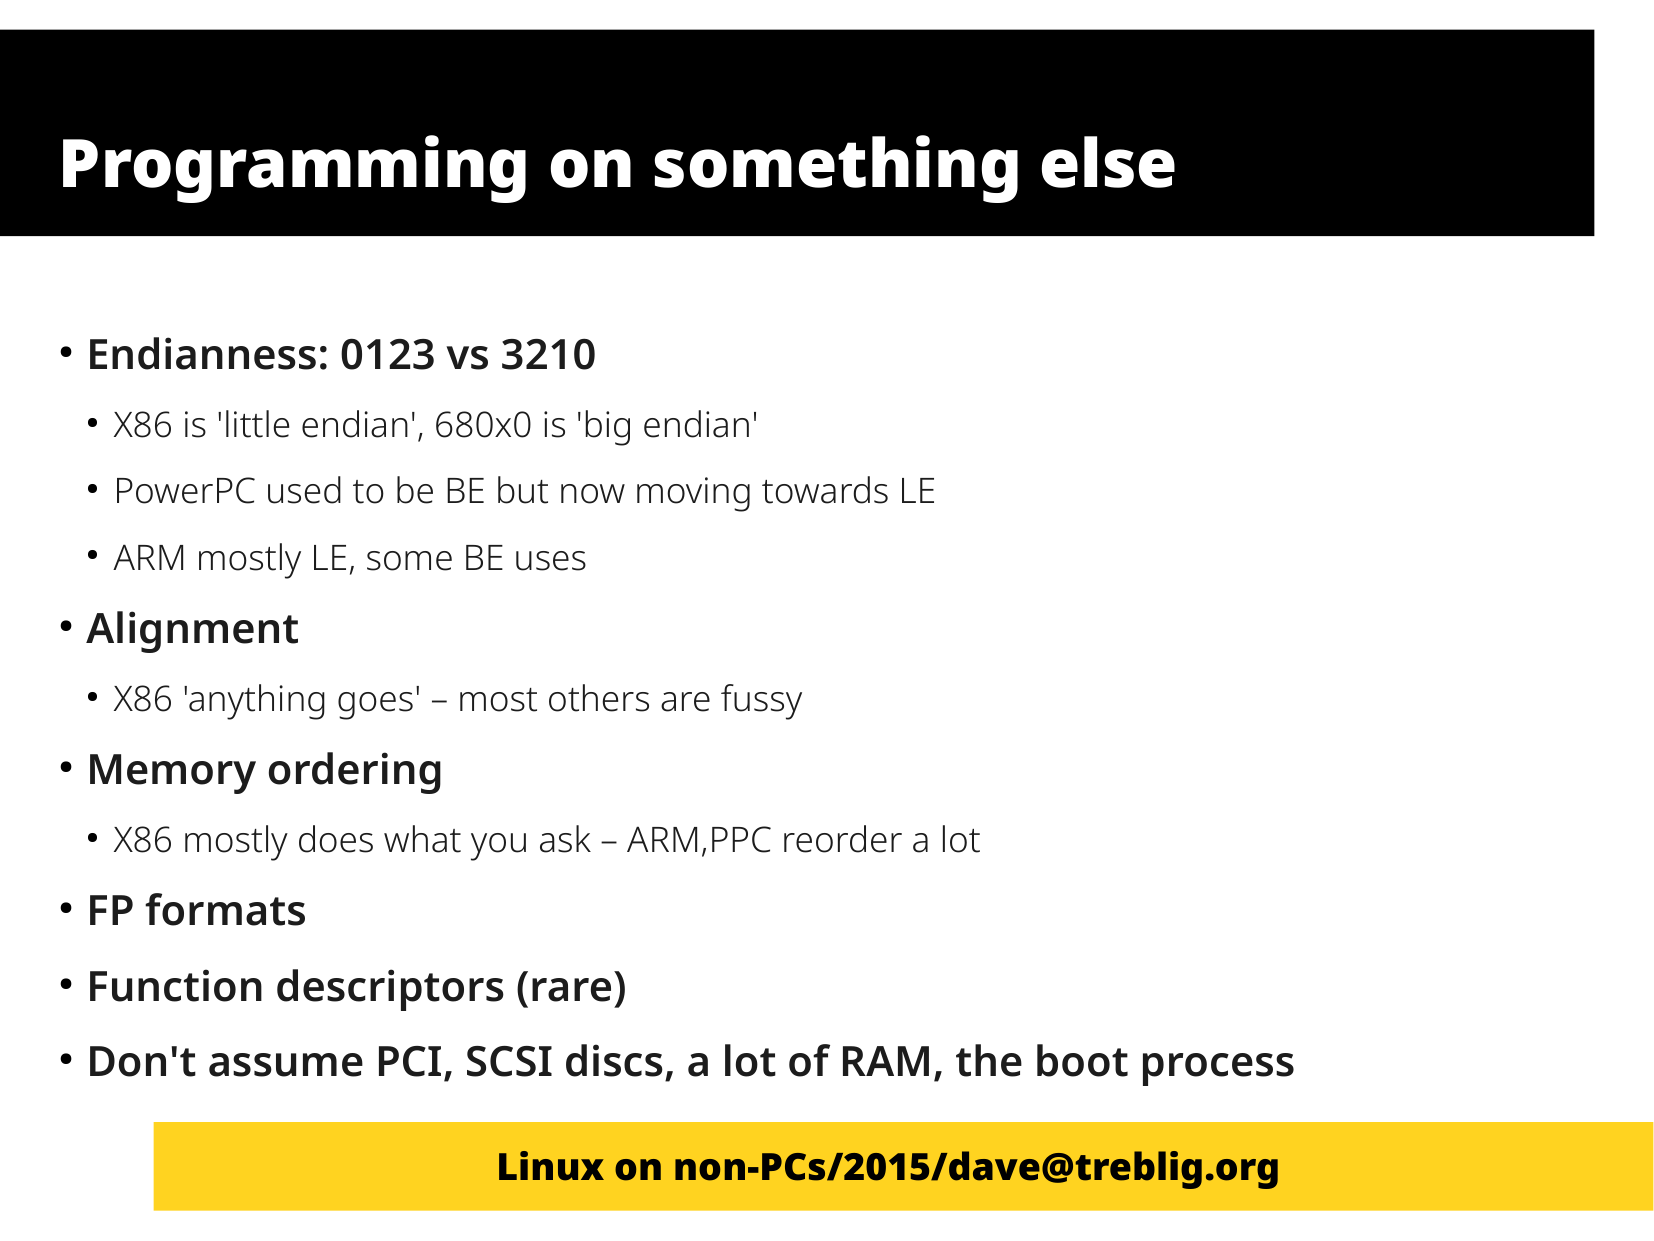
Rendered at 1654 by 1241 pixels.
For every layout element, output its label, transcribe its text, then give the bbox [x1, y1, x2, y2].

list Endianness: 0123 vs 3210 X86 is 'little endian', 680x0 is 'big endian' PowerPC used to be BE but now moving towards LE ARM mostly LE, some BE uses Alignment X86 'anything goes' – most others are fussy Memory ordering X86 mostly does what you ask – ARM,PPC reorder a lot FP formats Function descriptors (rare) Don't assume PCI, SCSI discs, a lot of RAM, the boot process [59, 324, 1565, 1093]
title Programming on something else [59, 59, 1595, 207]
